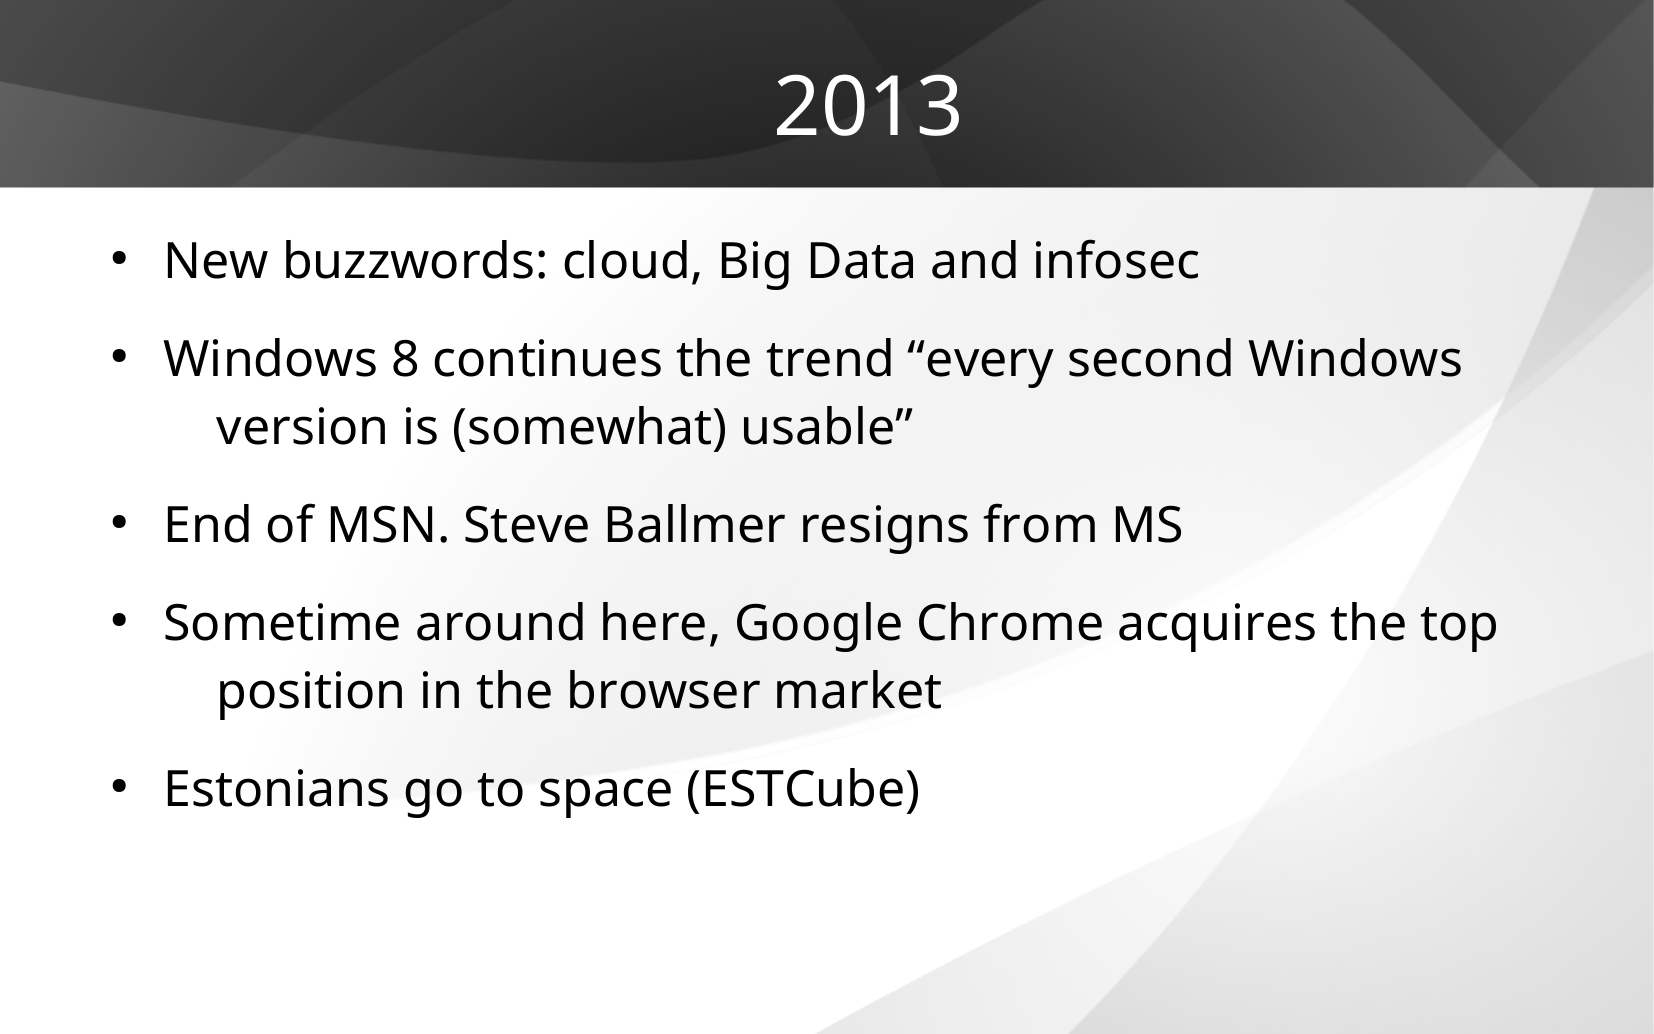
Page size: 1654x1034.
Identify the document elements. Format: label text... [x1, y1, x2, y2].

title 2013 [124, 0, 1613, 208]
list New buzzwords: cloud, Big Data and infosec Windows 8 continues the trend “every second Windows version is (somewhat) usable” End of MSN. Steve Ballmer resigns from MS Sometime around here, Google Chrome acquires the top position in the browser market Estonians go to space (ESTCube) [75, 225, 1613, 1013]
picture [0, 0, 1654, 1034]
